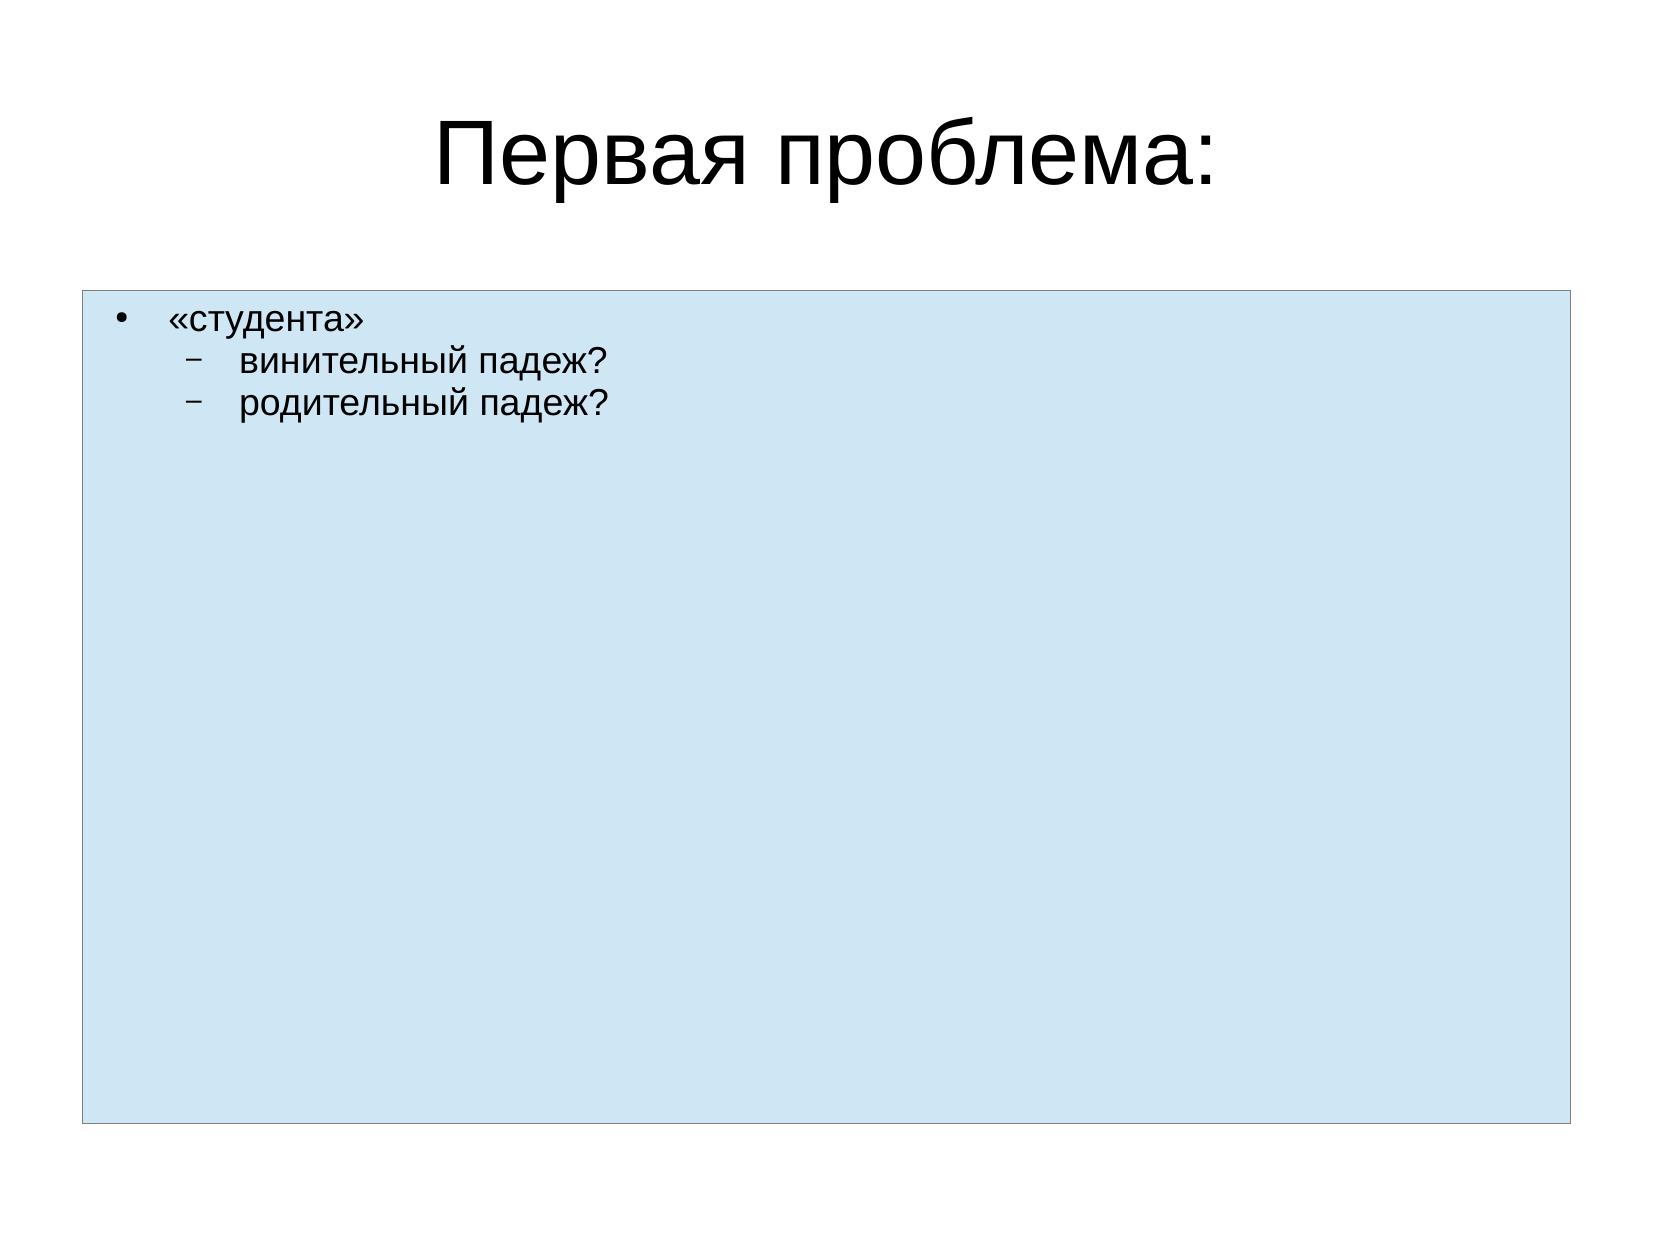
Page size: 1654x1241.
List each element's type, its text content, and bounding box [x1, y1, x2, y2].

text_box «студента» винительный падеж? родительный падеж? [82, 290, 1571, 1124]
title Первая проблема: [82, 49, 1571, 257]
